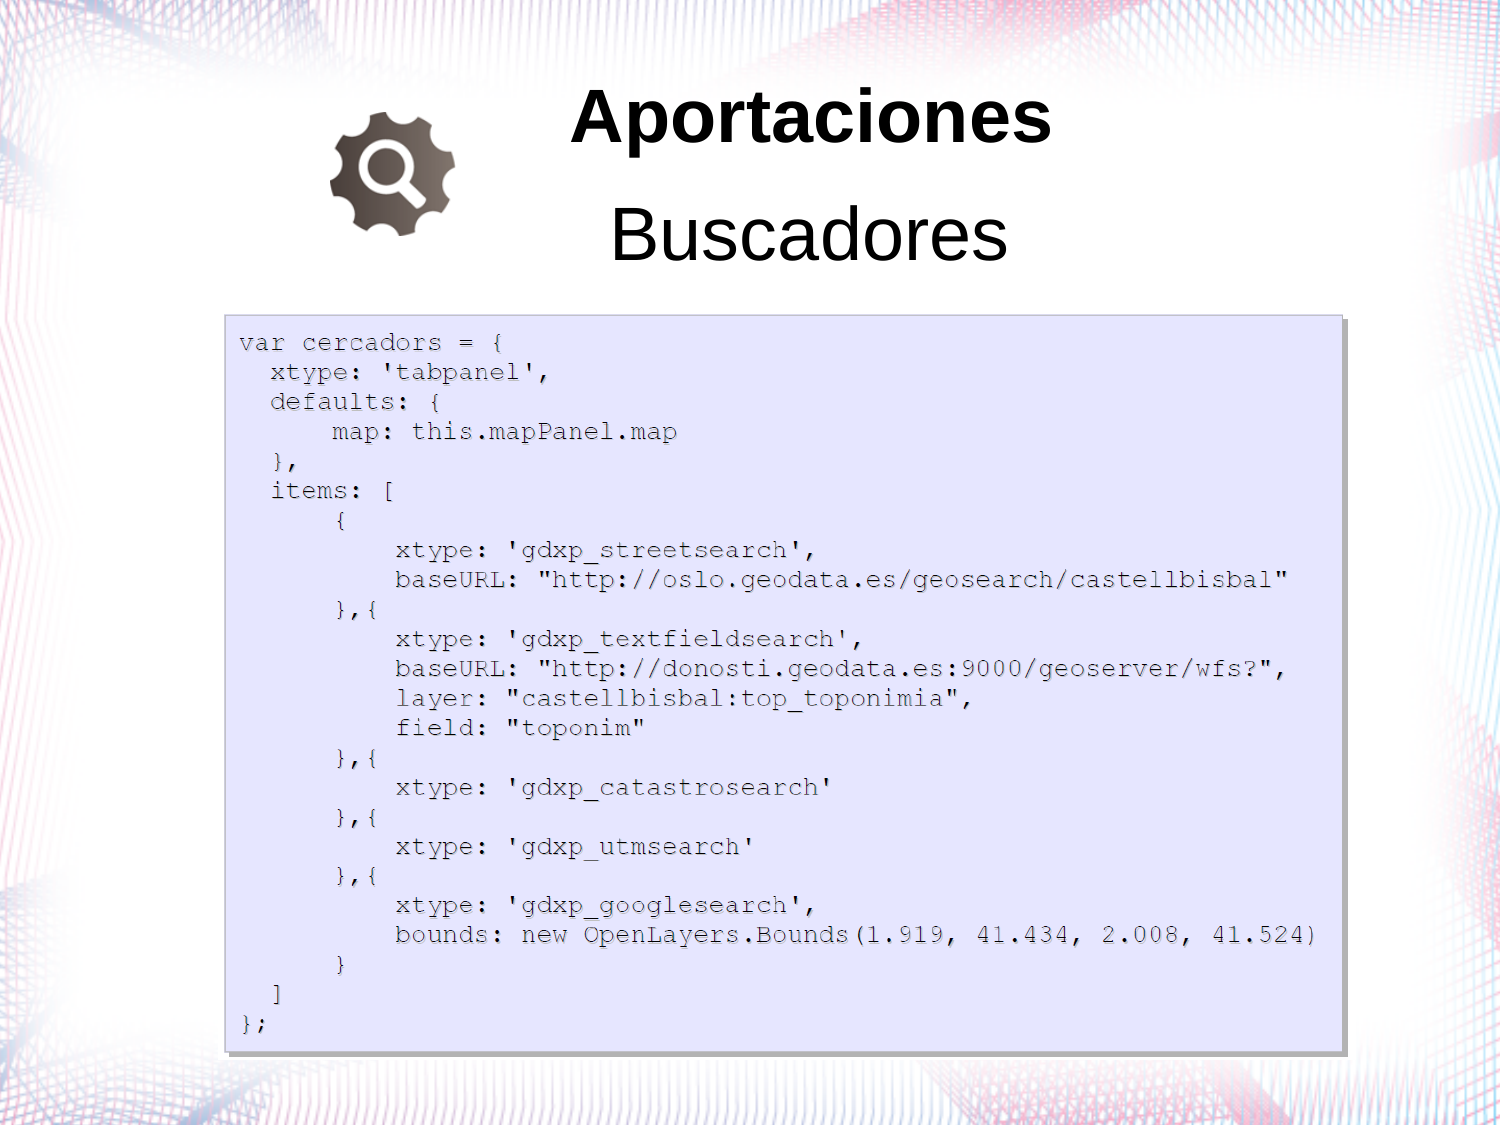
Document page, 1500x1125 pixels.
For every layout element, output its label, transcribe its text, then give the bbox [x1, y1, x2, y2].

picture [0, 0, 1500, 1125]
title Aportaciones [189, 47, 1408, 178]
title Buscadores [187, 165, 1406, 296]
